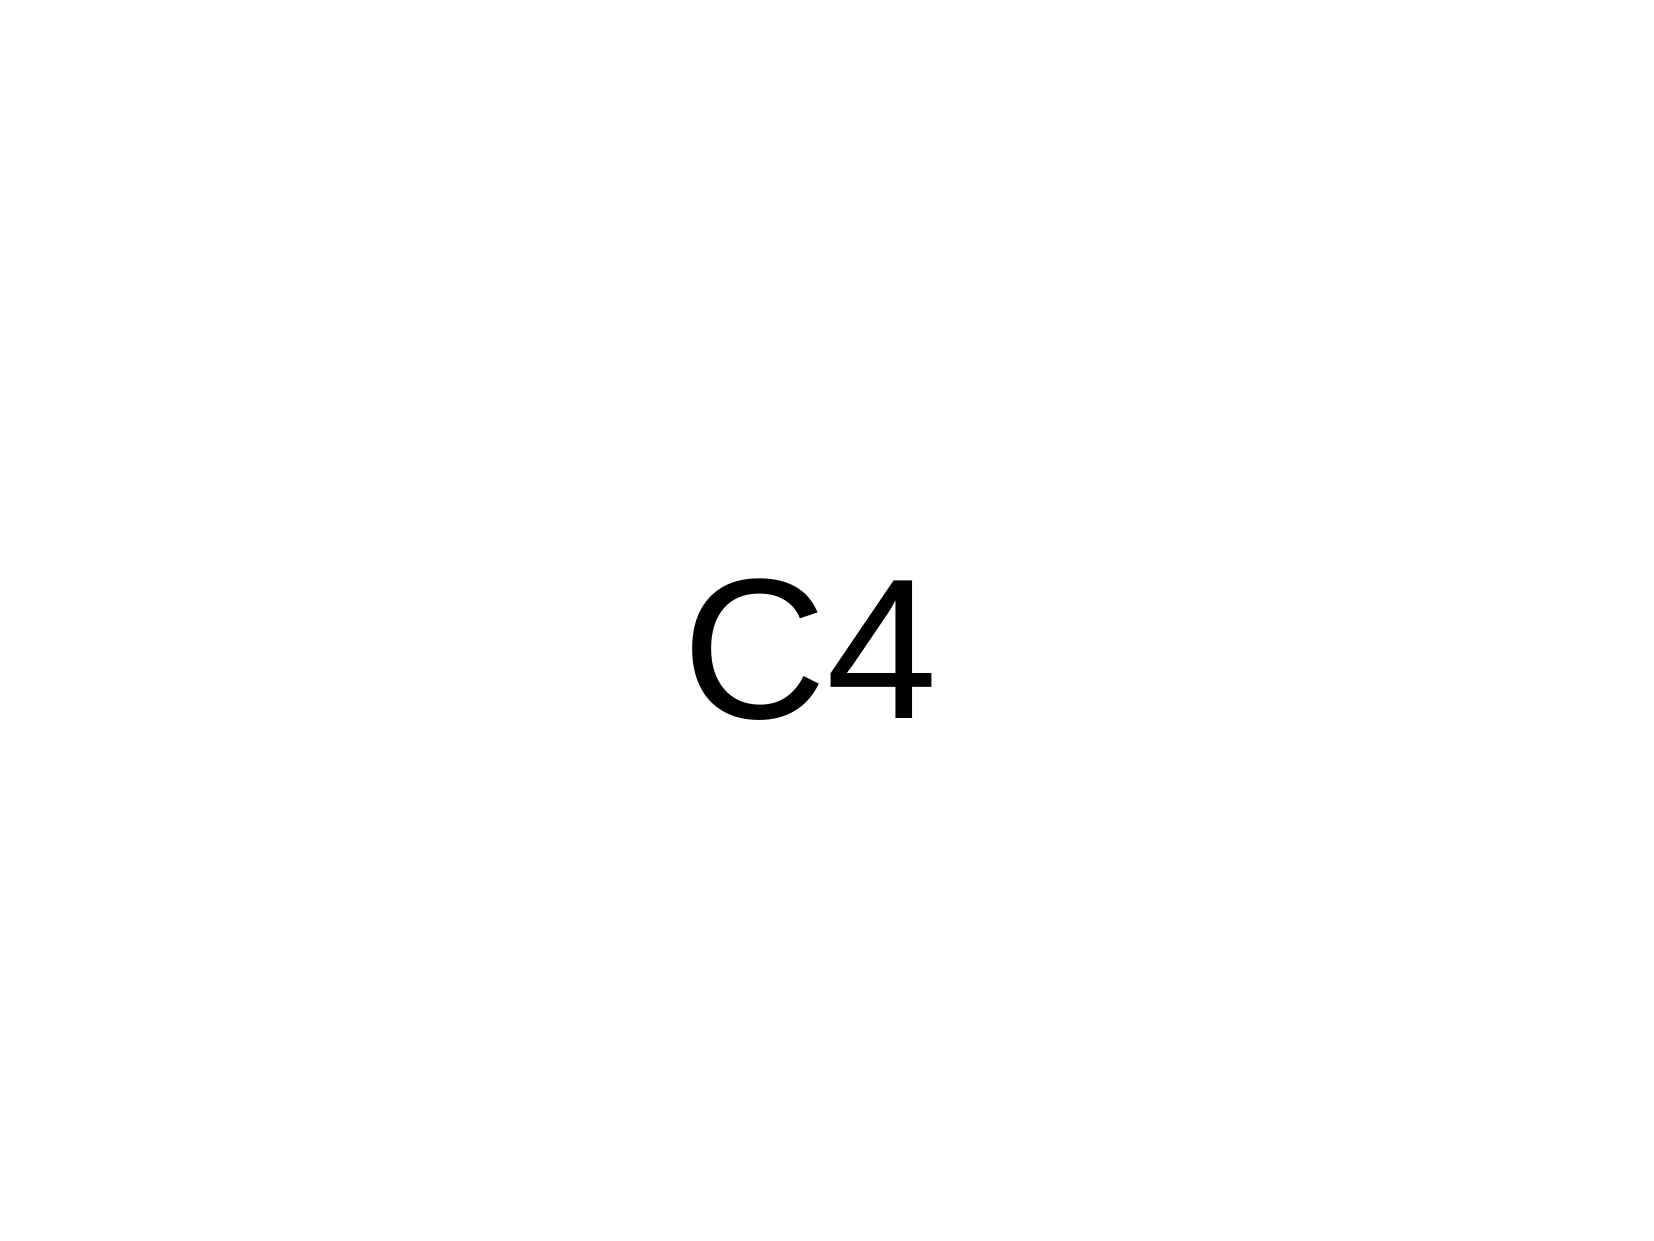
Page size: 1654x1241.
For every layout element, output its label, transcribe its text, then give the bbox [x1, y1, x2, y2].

subtitle C4 [82, 290, 1538, 1010]
